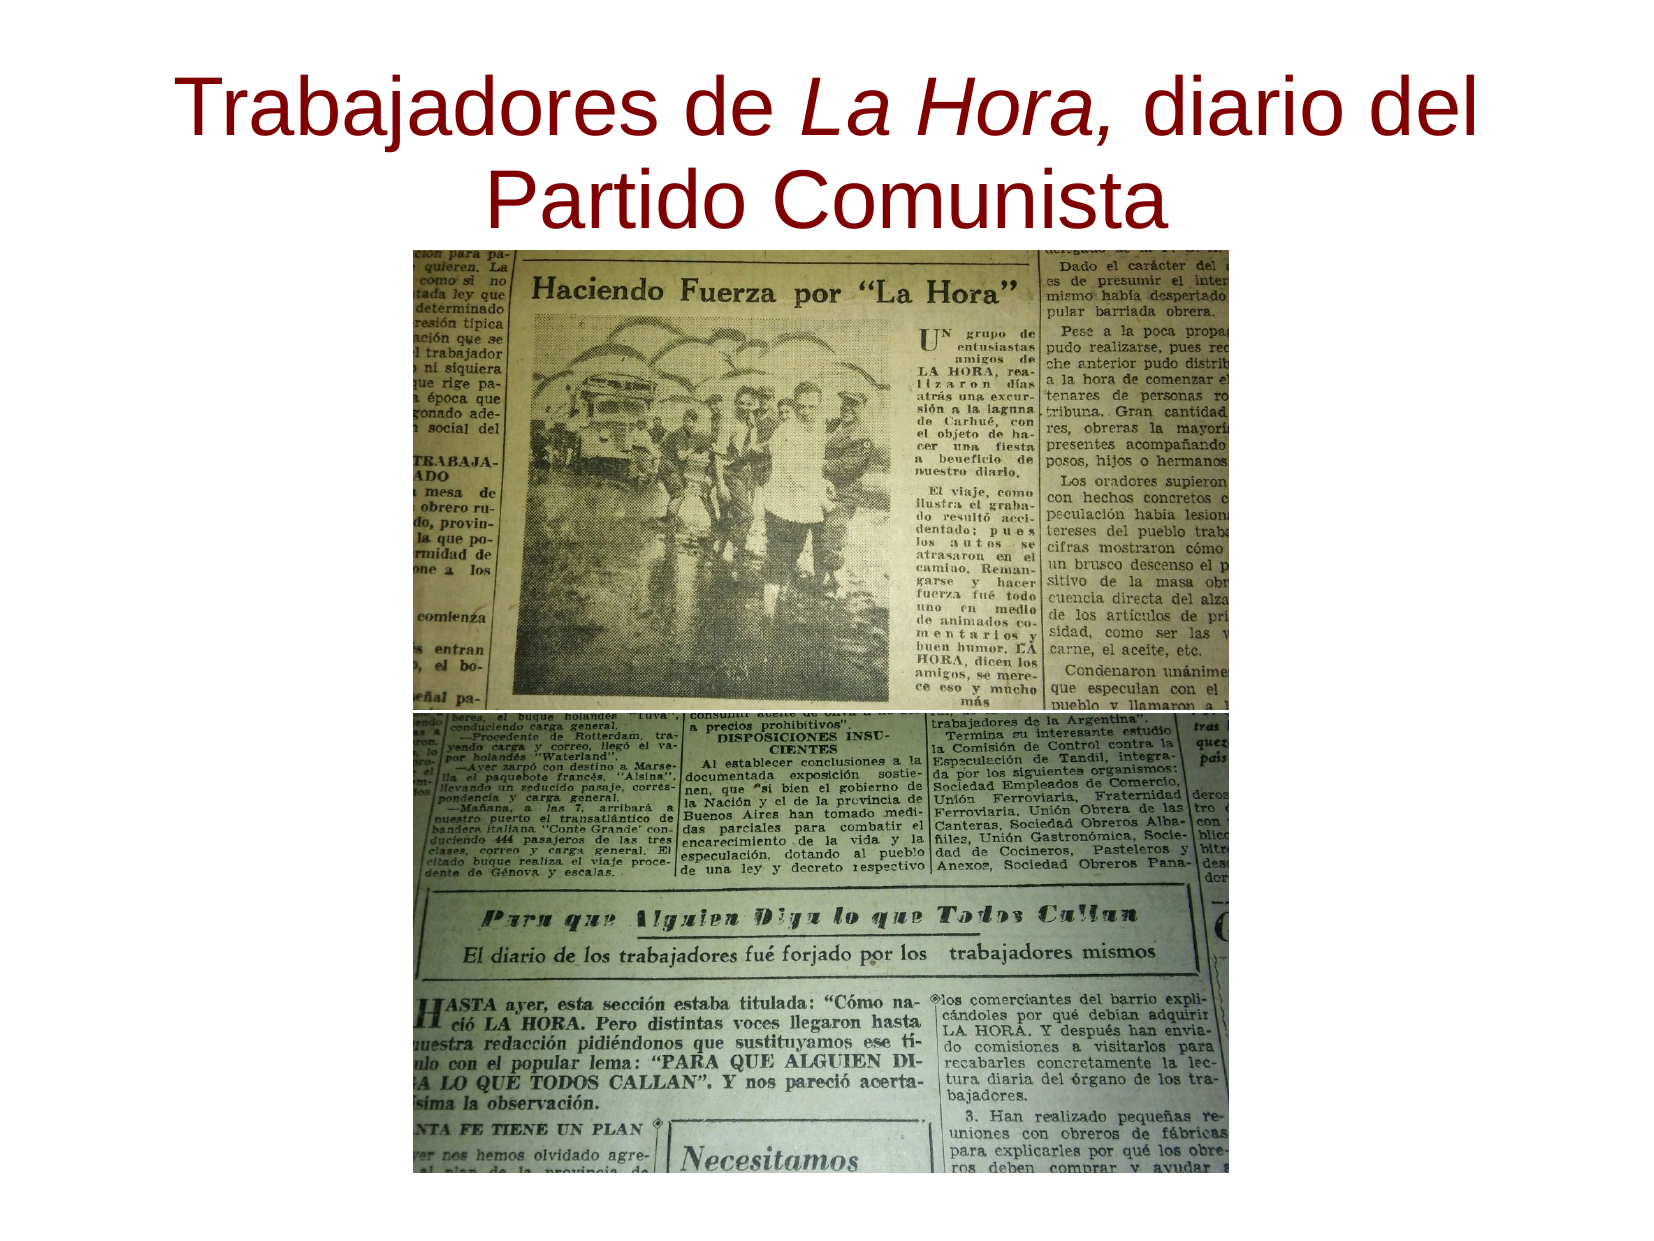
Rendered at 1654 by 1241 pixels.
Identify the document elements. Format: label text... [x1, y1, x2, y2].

title Trabajadores de La Hora, diario del Partido Comunista [82, 49, 1571, 257]
picture [413, 250, 1229, 710]
picture [413, 713, 1229, 1173]
